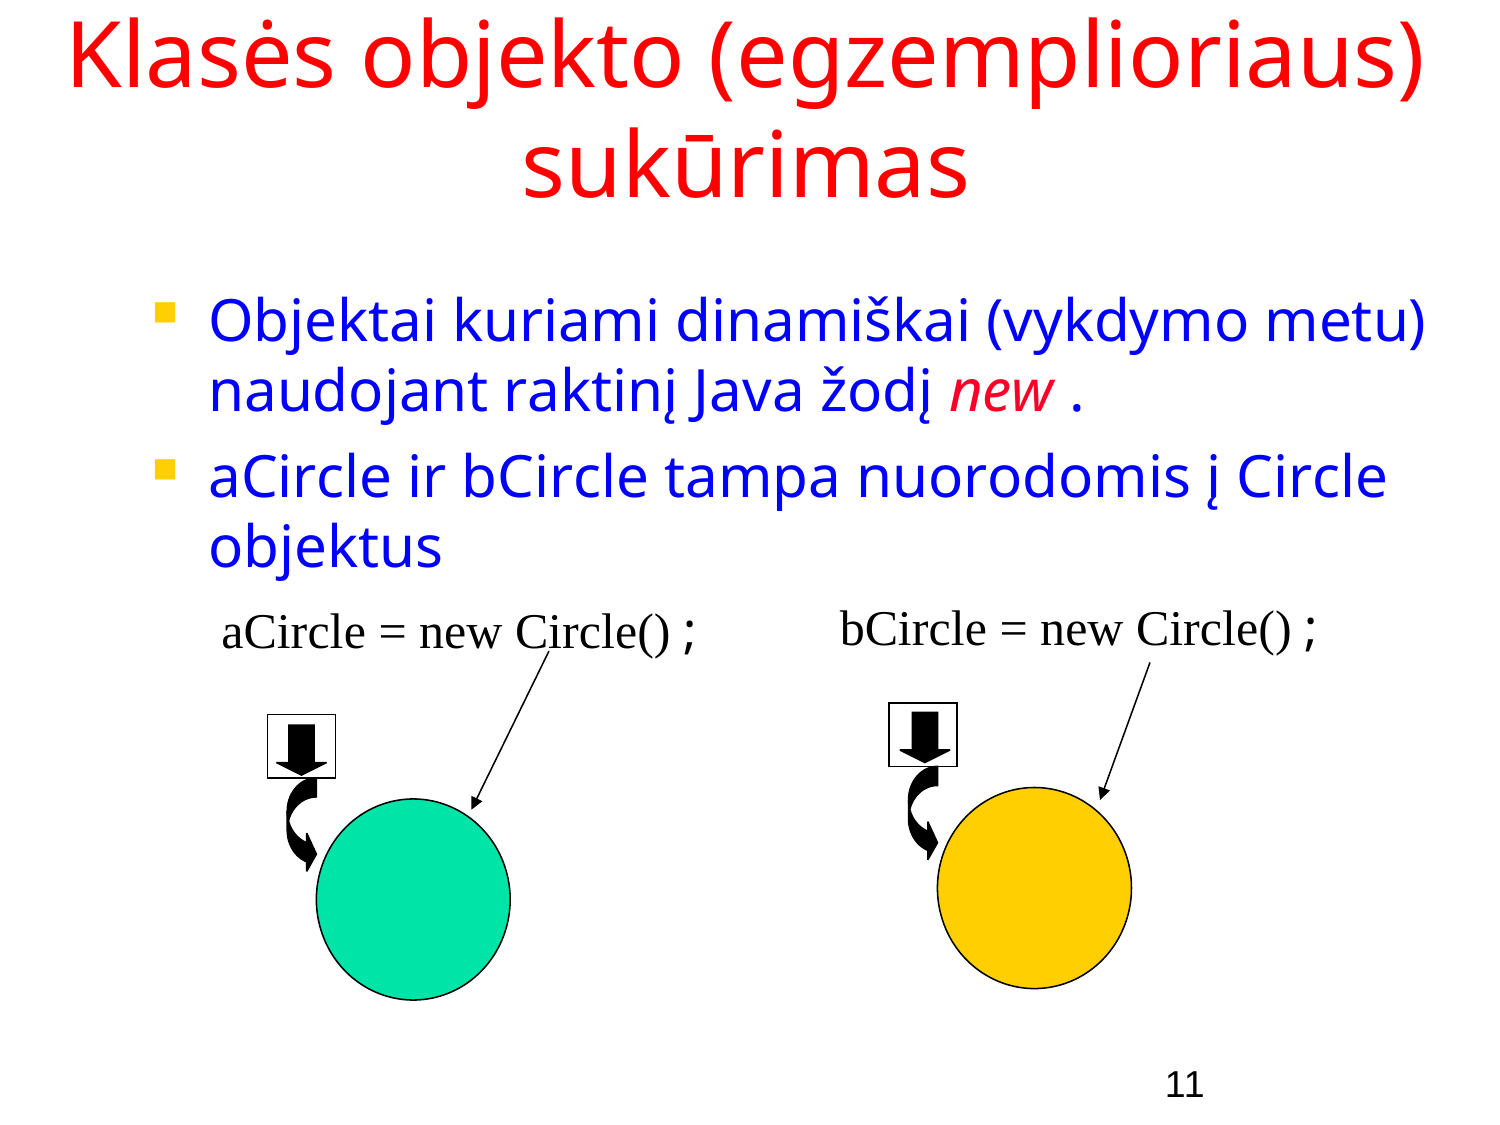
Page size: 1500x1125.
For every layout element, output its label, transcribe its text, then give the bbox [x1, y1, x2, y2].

list Objektai kuriami dinamiškai (vykdymo metu) naudojant raktinį Java žodį new . aCircle ir bCircle tampa nuorodomis į Circle objektus [137, 275, 1463, 1007]
text_box [267, 714, 336, 872]
text_box [937, 787, 1132, 989]
text_box [889, 702, 957, 860]
text_box aCircle = new Circle() ; [206, 590, 732, 666]
title Klasės objekto (egzemplioriaus) sukūrimas [24, 0, 1468, 224]
text_box bCircle = new Circle() ; [824, 587, 1463, 663]
